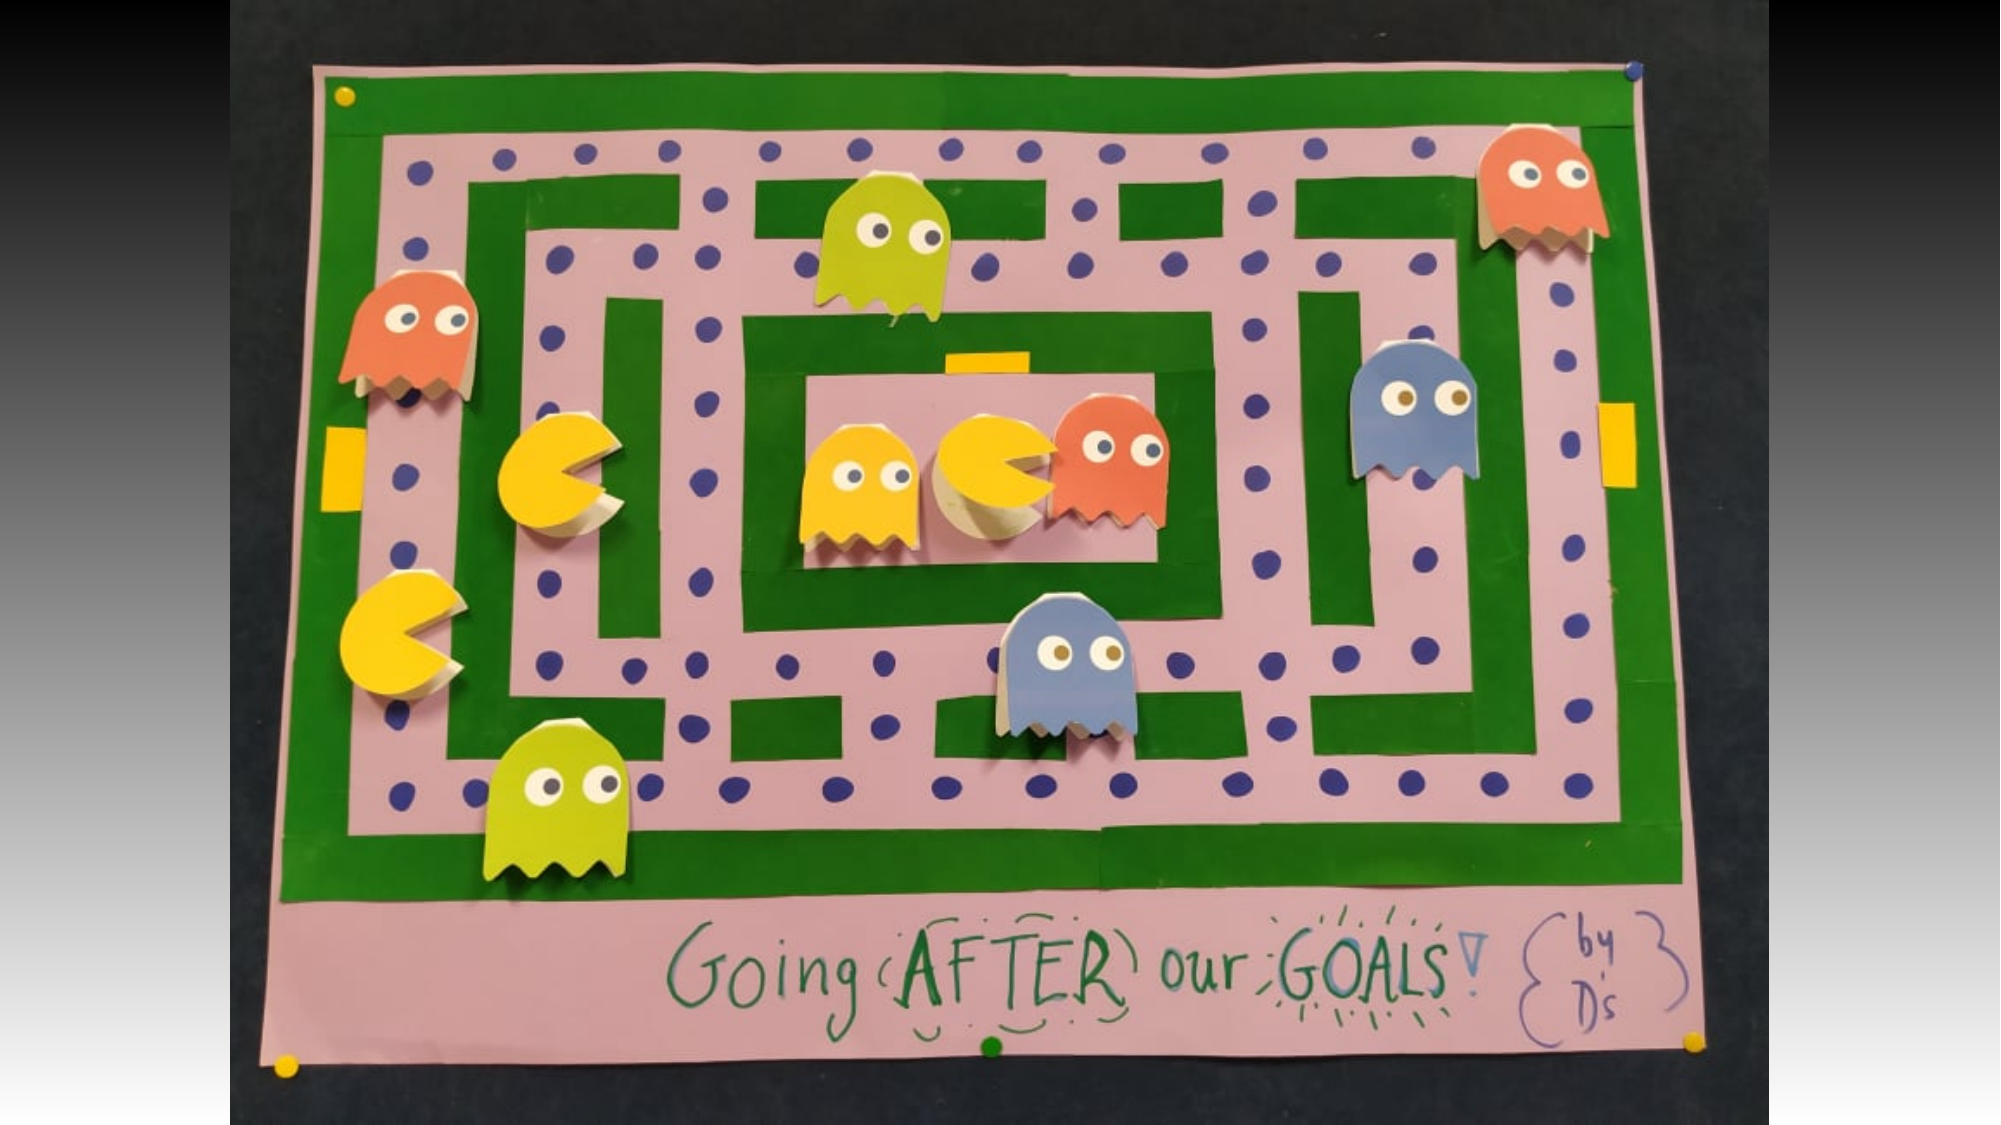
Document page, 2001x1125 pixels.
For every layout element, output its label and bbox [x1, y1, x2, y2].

picture [230, 0, 1769, 1125]
